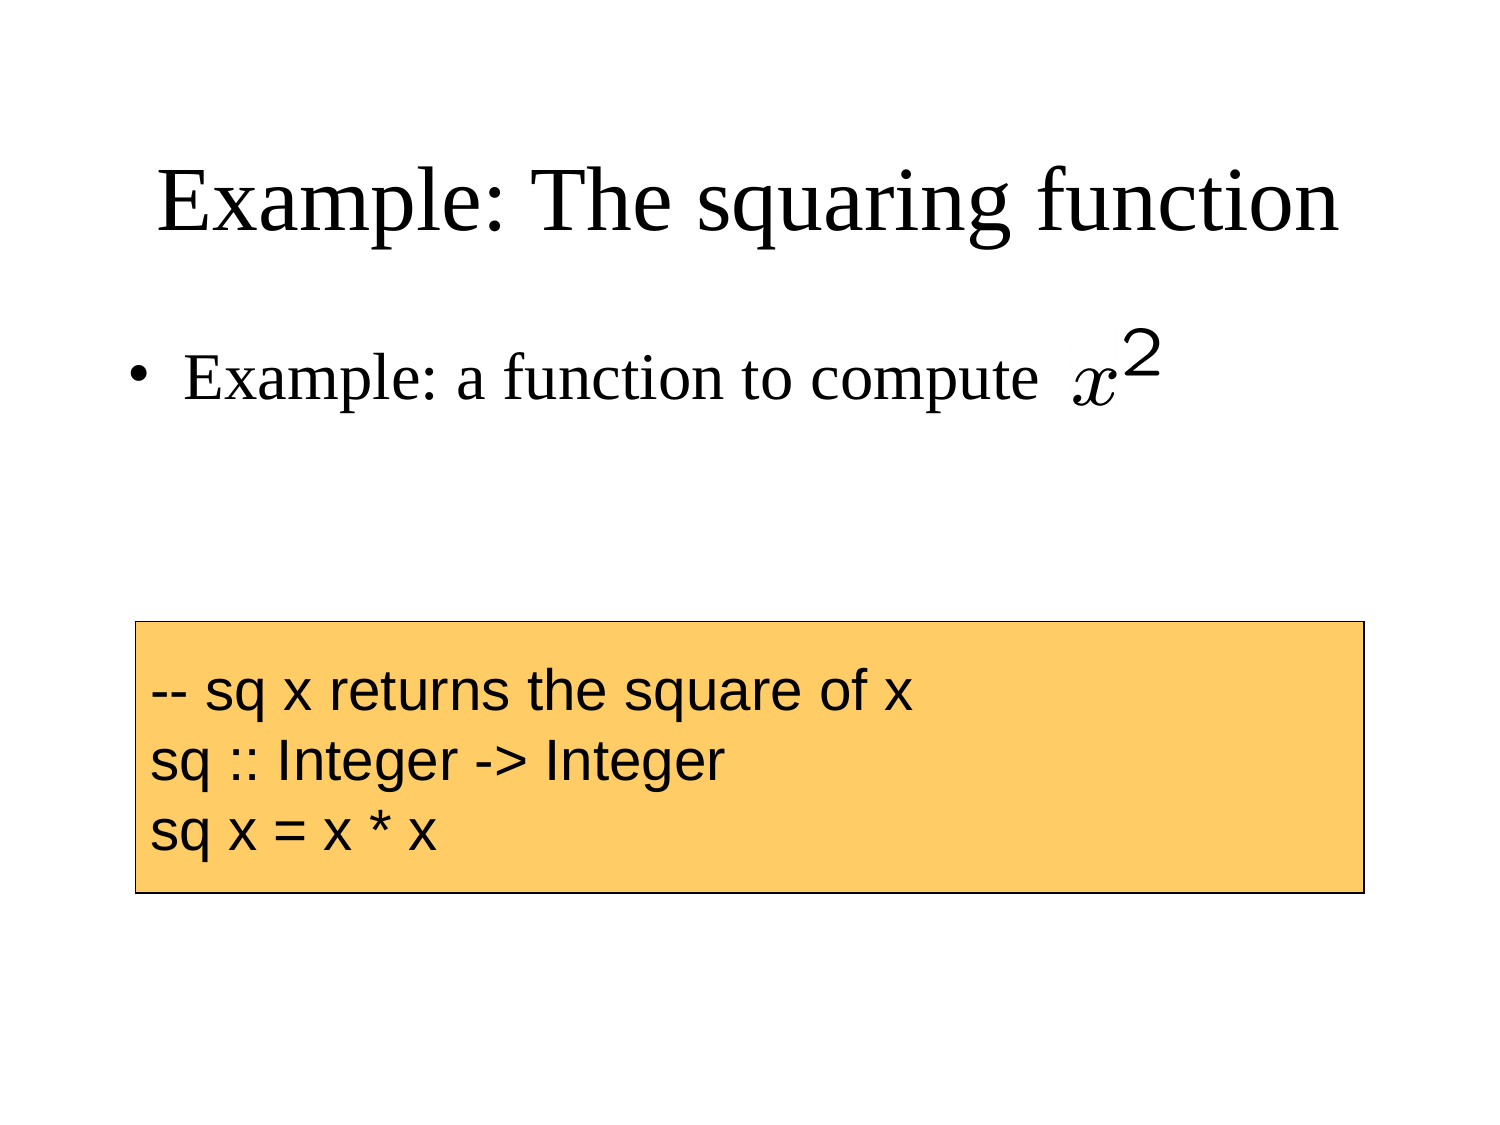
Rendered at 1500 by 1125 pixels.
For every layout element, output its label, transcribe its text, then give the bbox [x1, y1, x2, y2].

text_box -- sq x returns the square of x sq :: Integer -> Integer sq x = x * x [135, 621, 1364, 894]
picture [1069, 326, 1161, 406]
title Example: The squaring function [112, 99, 1388, 288]
list Example: a function to compute [112, 324, 1388, 1000]
